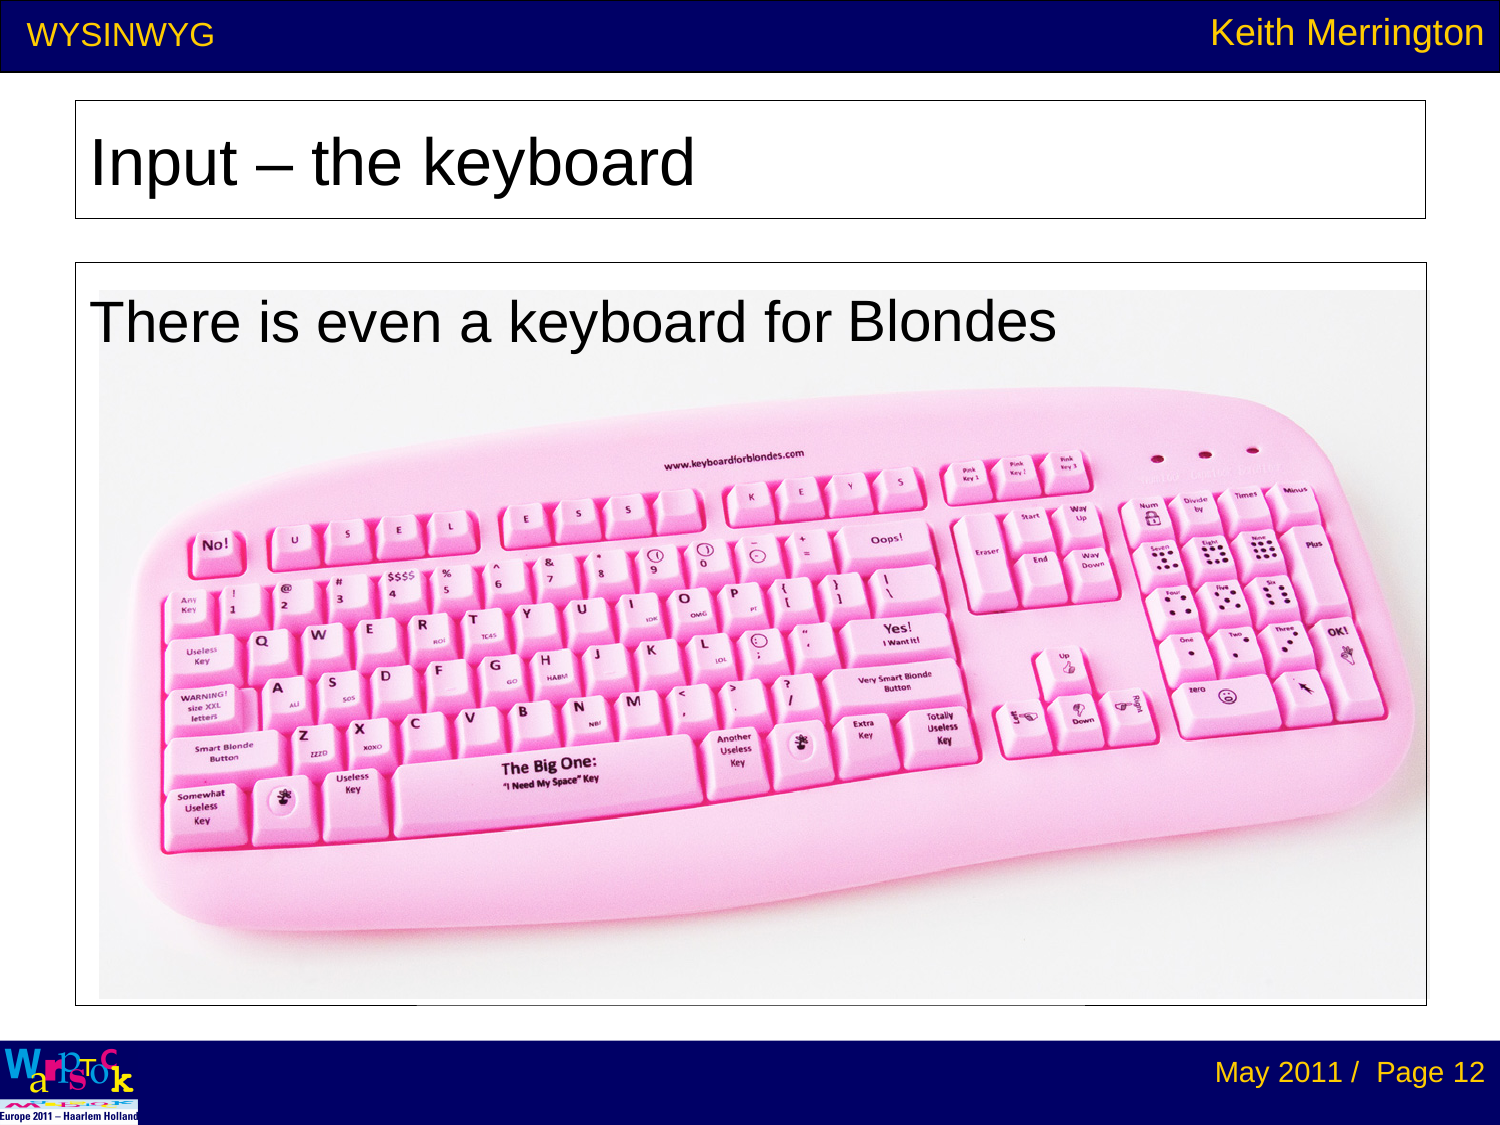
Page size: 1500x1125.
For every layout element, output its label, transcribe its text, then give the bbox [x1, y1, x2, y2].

picture [0, 1042, 138, 1125]
list There is even a keyboard for [75, 262, 1427, 1006]
text_box Blondes [832, 275, 1152, 361]
title Input – the keyboard [75, 100, 1426, 219]
